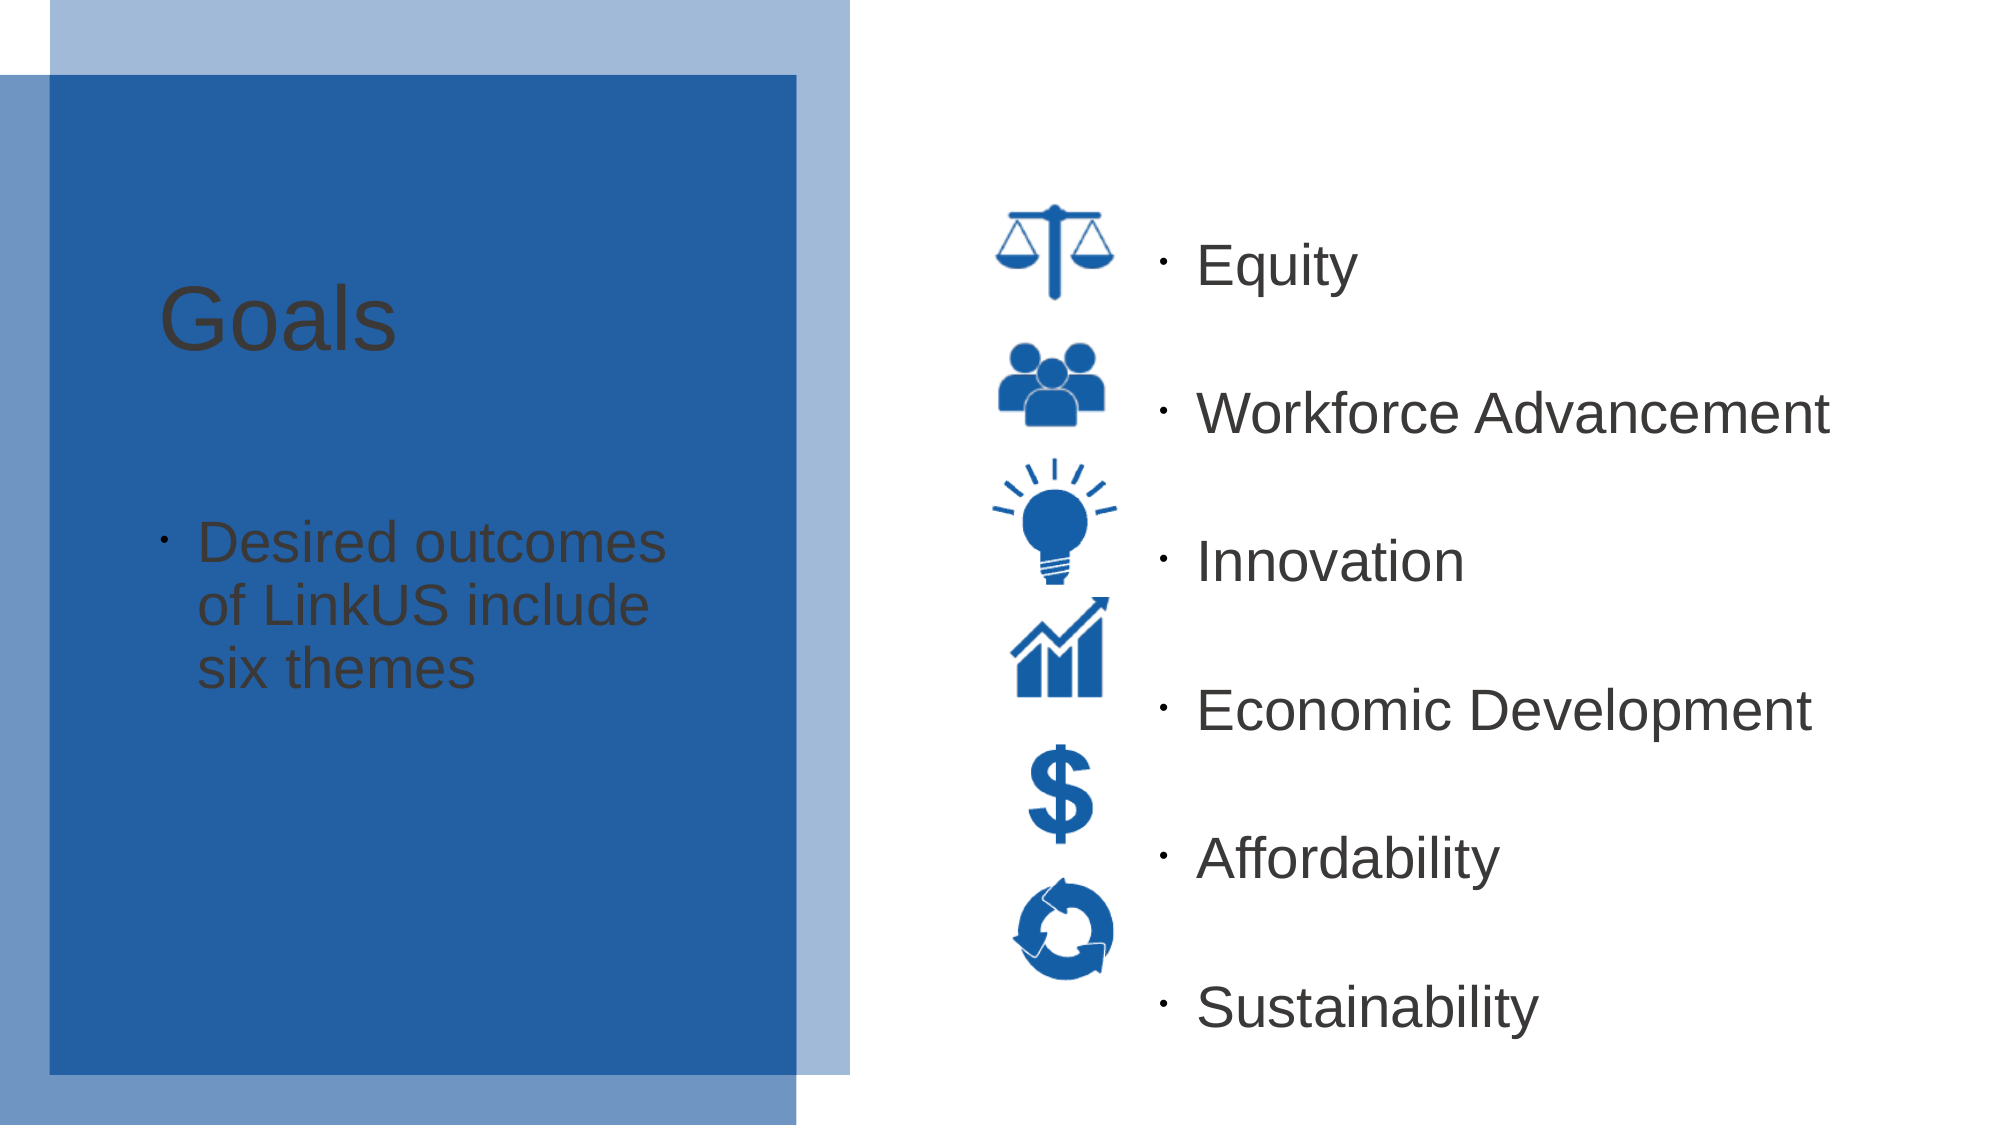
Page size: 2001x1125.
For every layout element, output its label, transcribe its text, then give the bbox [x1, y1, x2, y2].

title Goals [143, 264, 703, 488]
list Equity Workforce Advancement Innovation Economic Development Affordability Sustainability [1144, 170, 1888, 1004]
picture [967, 170, 1139, 1004]
list Desired outcomes of LinkUS include six themes [145, 504, 705, 957]
